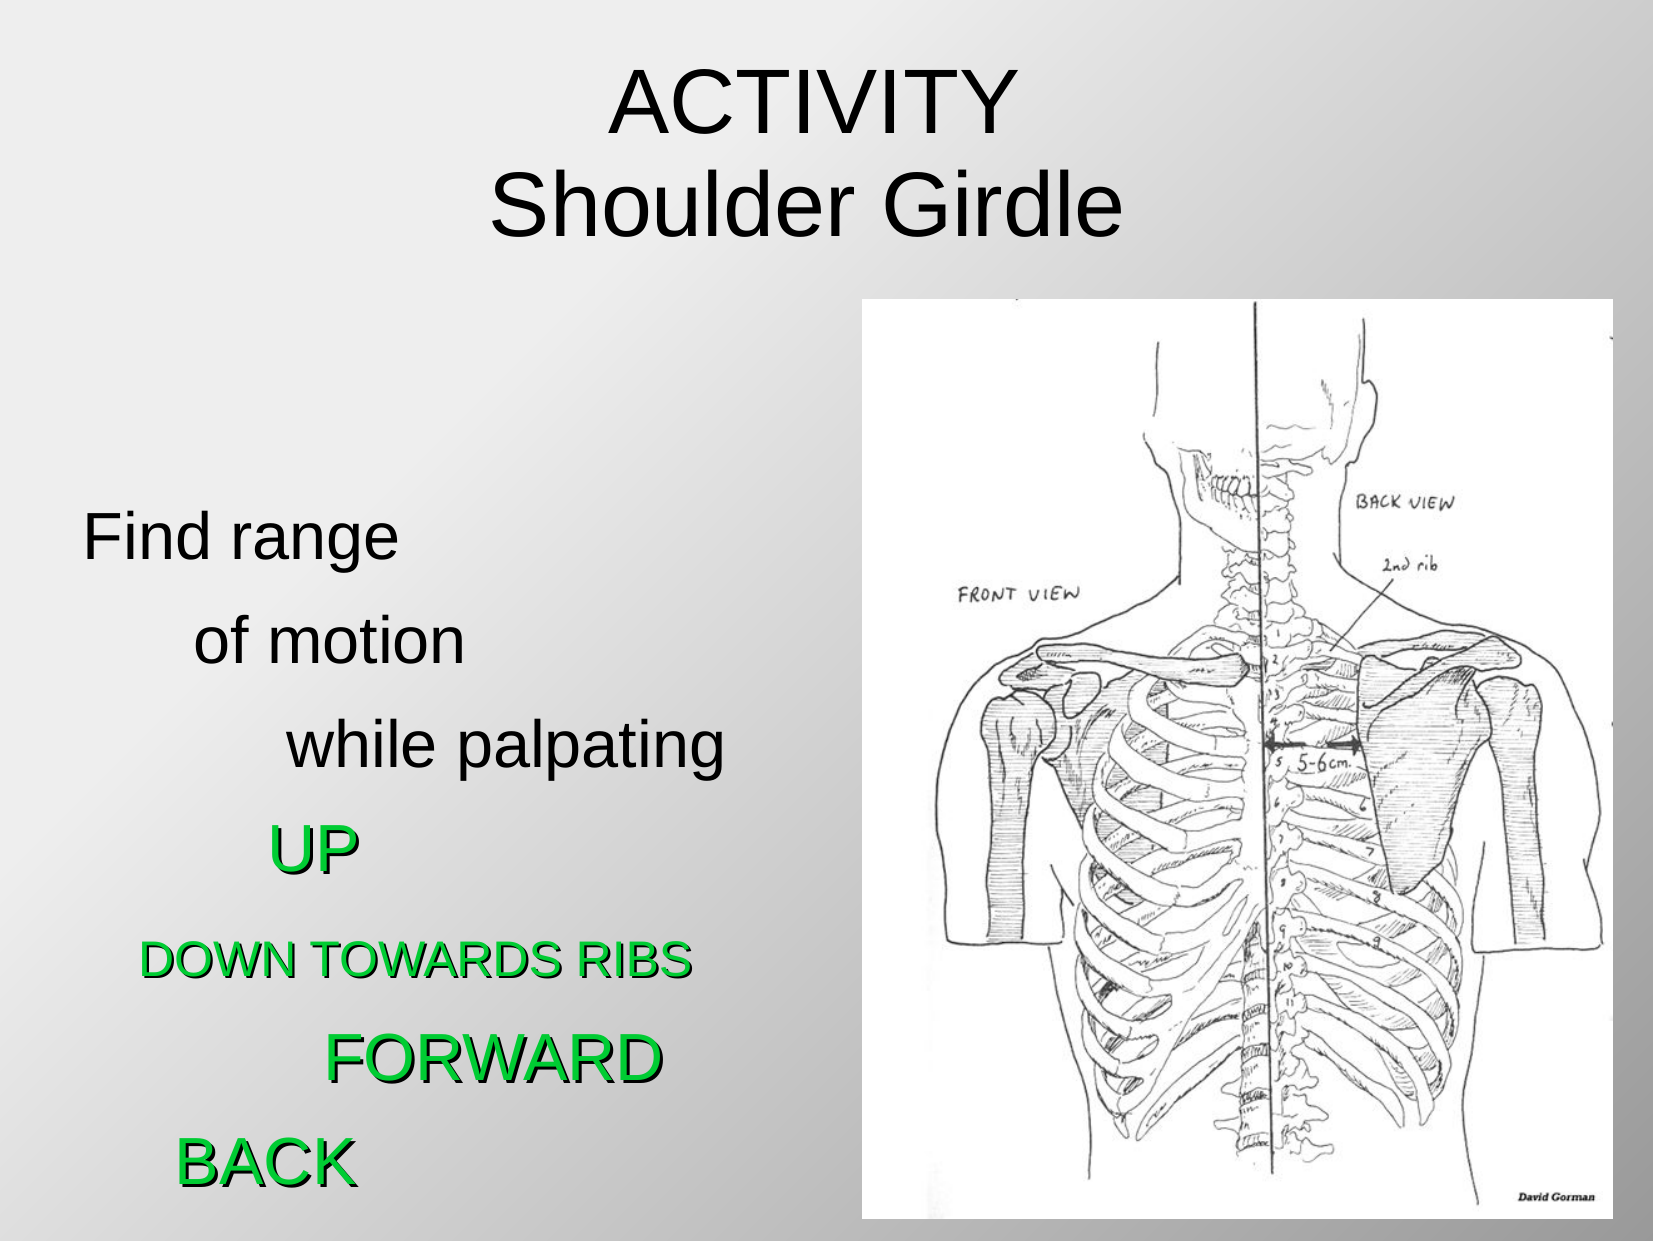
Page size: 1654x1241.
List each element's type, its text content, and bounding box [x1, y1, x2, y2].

title ACTIVITY Shoulder Girdle [82, 49, 1571, 257]
picture [862, 299, 1613, 1219]
list Find range of motion while palpating UP DOWN TOWARDS RIBS FORWARD BACK [82, 290, 809, 1241]
